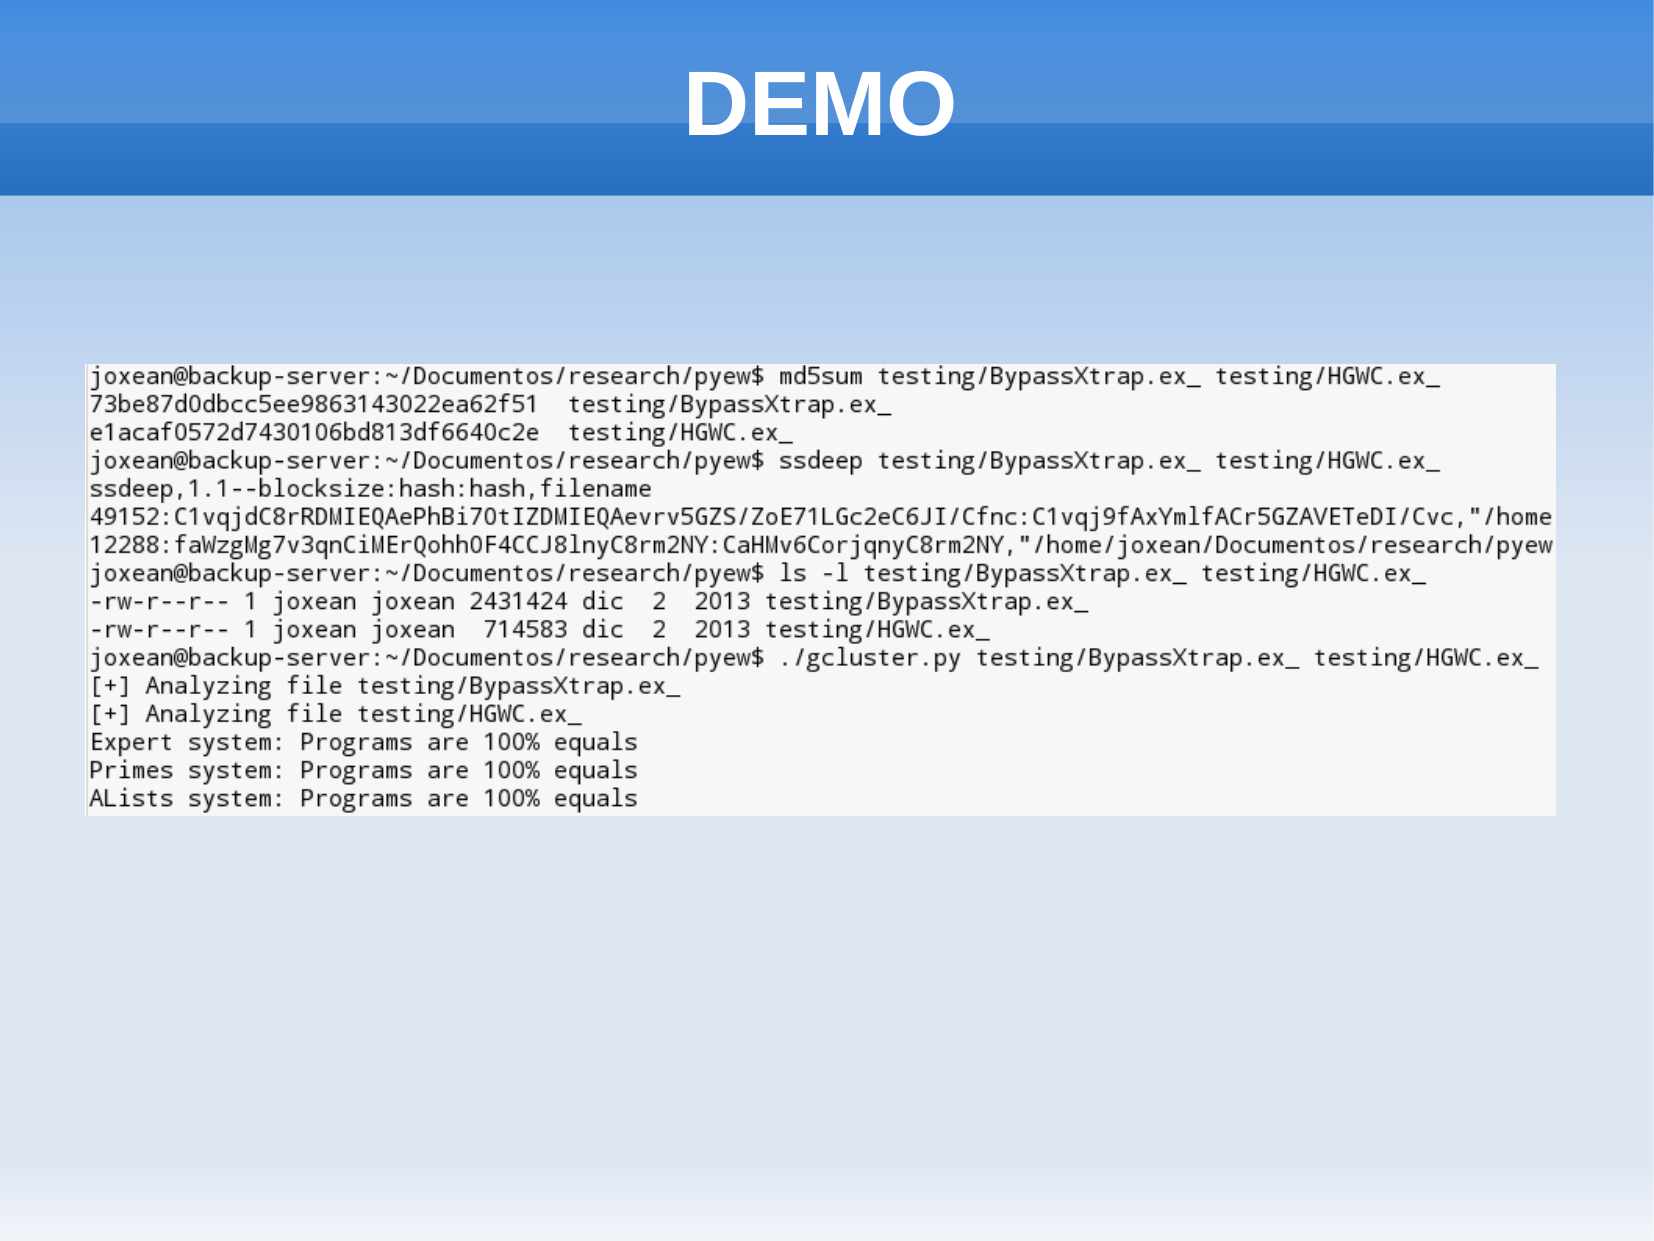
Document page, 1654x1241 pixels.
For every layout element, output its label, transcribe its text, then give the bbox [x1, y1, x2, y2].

picture [0, 0, 1654, 1241]
title DEMO [76, 0, 1565, 208]
